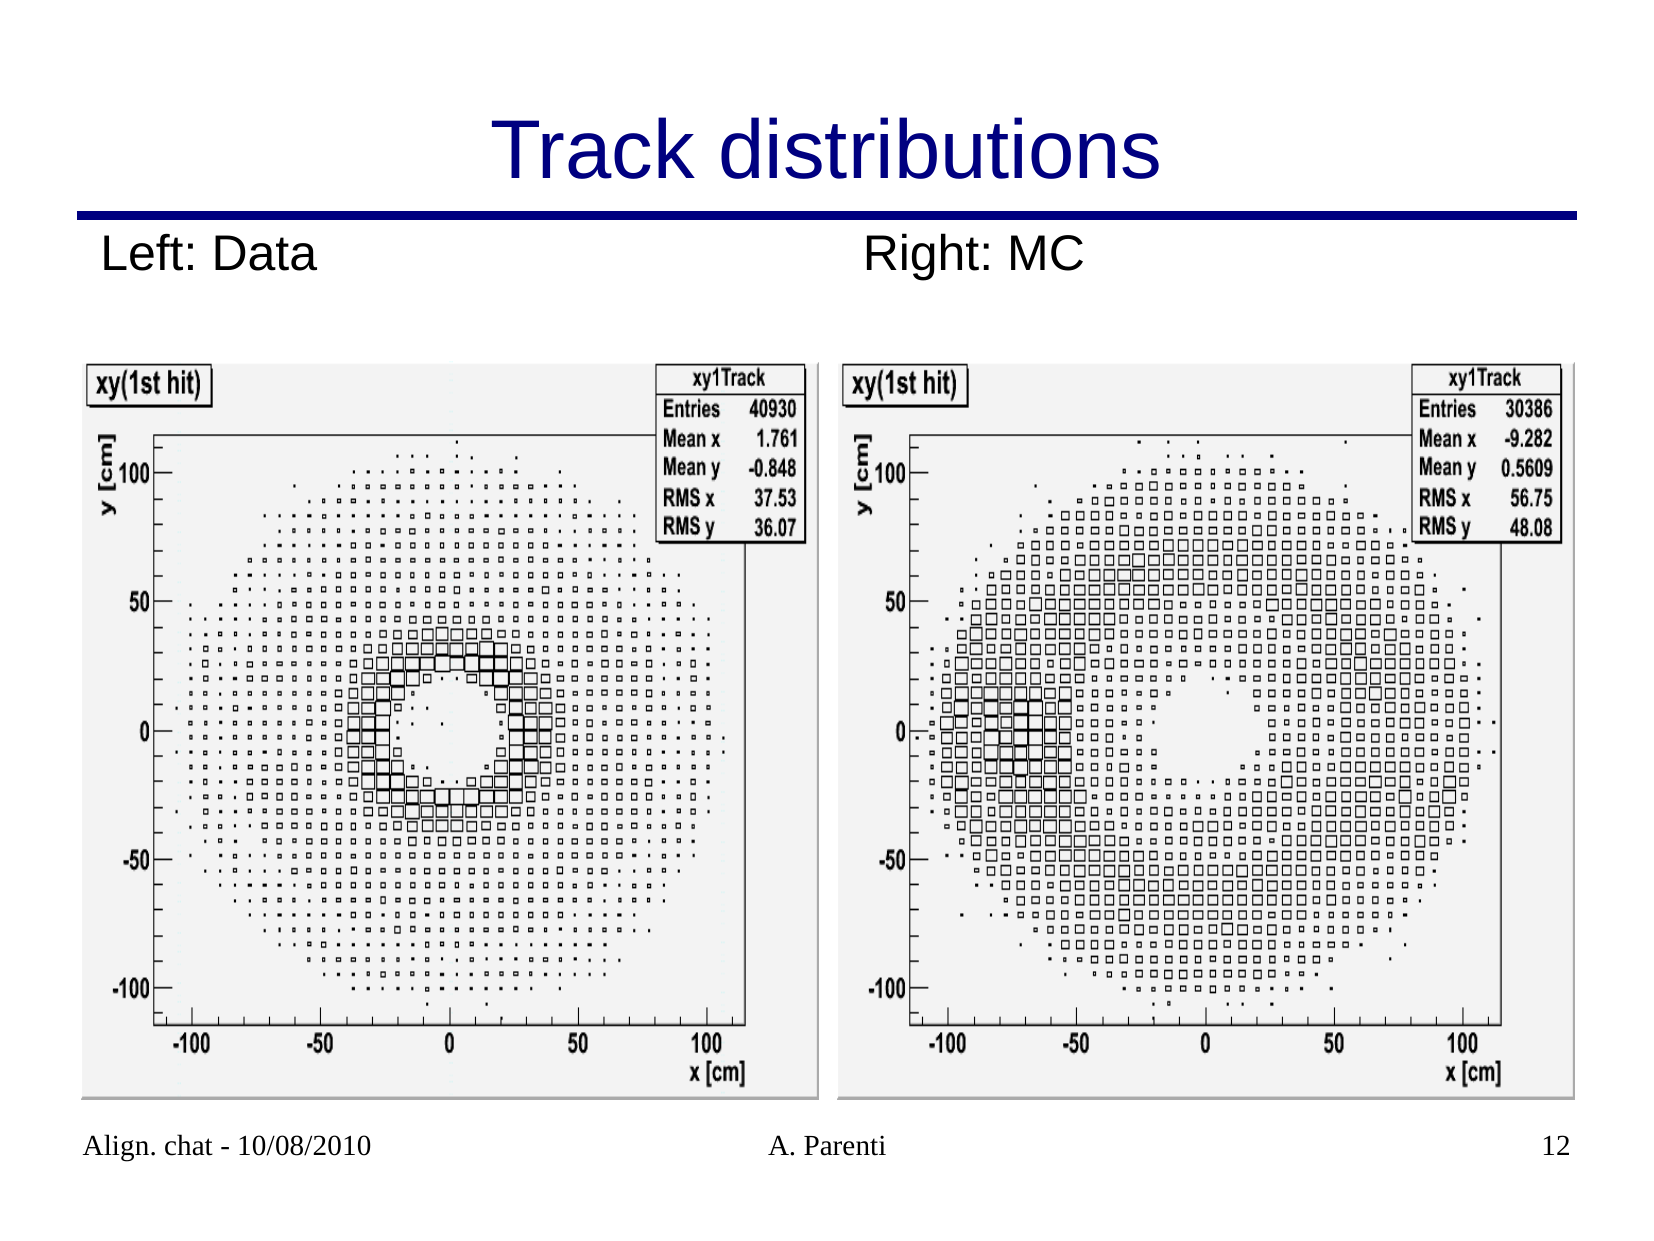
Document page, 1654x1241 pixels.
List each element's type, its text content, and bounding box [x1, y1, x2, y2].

title Track distributions [82, 75, 1571, 226]
list Right: MC [845, 225, 1572, 1094]
picture [836, 361, 1575, 1100]
picture [80, 361, 819, 1100]
list Left: Data [82, 225, 809, 361]
list Left: Data [82, 1100, 809, 1109]
